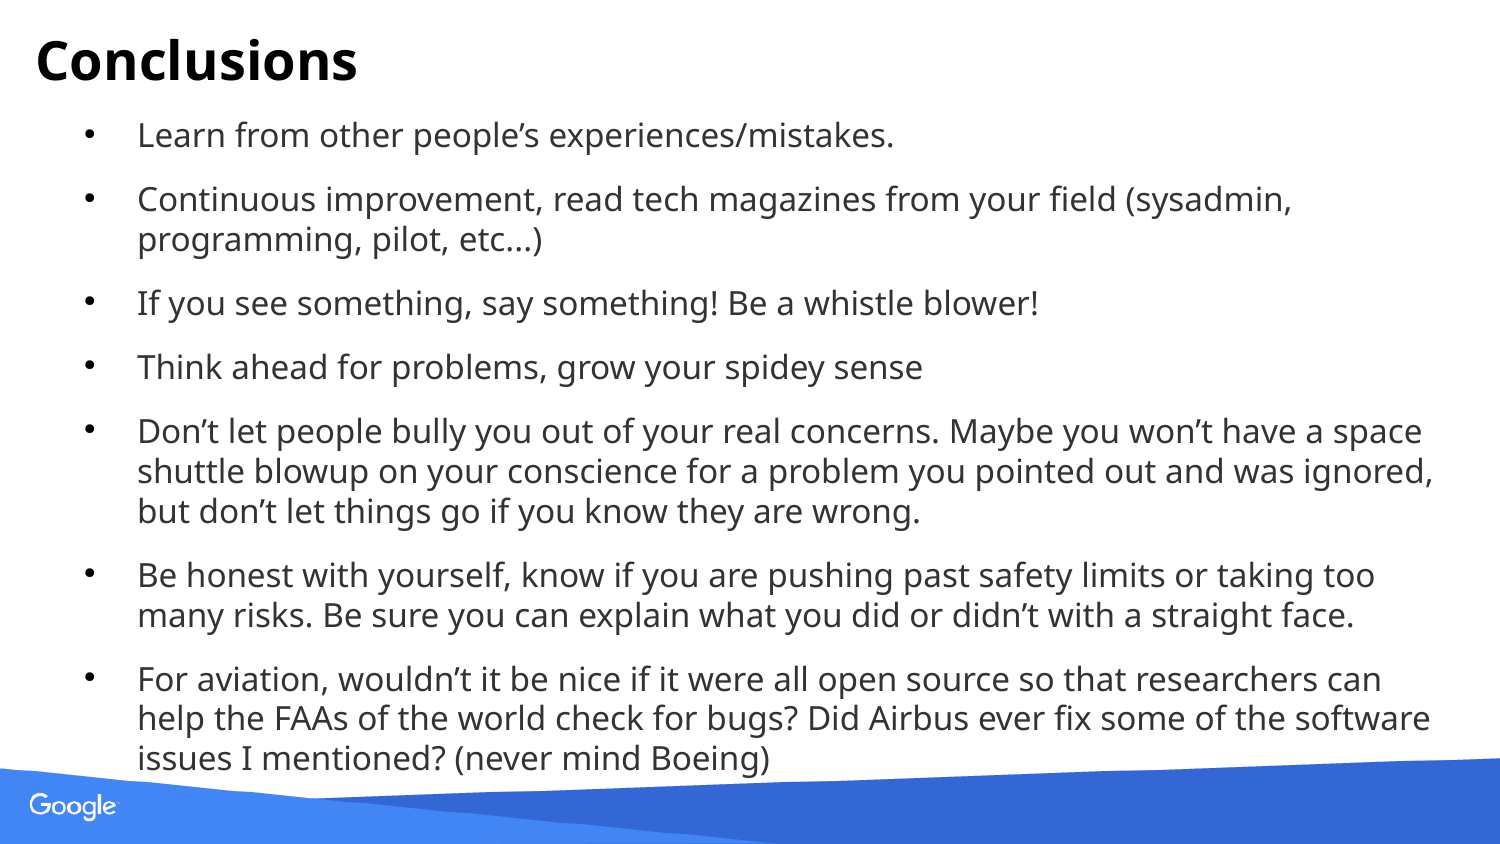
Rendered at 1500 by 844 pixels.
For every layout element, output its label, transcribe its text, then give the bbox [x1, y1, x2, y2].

picture [0, 0, 1500, 844]
list Learn from other people’s experiences/mistakes. Continuous improvement, read tech magazines from your field (sysadmin, programming, pilot, etc...) If you see something, say something! Be a whistle blower! Think ahead for problems, grow your spidey sense Don’t let people bully you out of your real concerns. Maybe you won’t have a space shuttle blowup on your conscience for a problem you pointed out and was ignored, but don’t let things go if you know they are wrong. Be honest with yourself, know if you are pushing past safety limits or taking too many risks. Be sure you can explain what you did or didn’t with a straight face. For aviation, wouldn’t it be nice if it were all open source so that researchers can help the FAAs of the world check for bugs? Did Airbus ever fix some of the software issues I mentioned? (never mind Boeing) [51, 136, 1456, 826]
text_box Conclusions [20, 11, 1471, 136]
